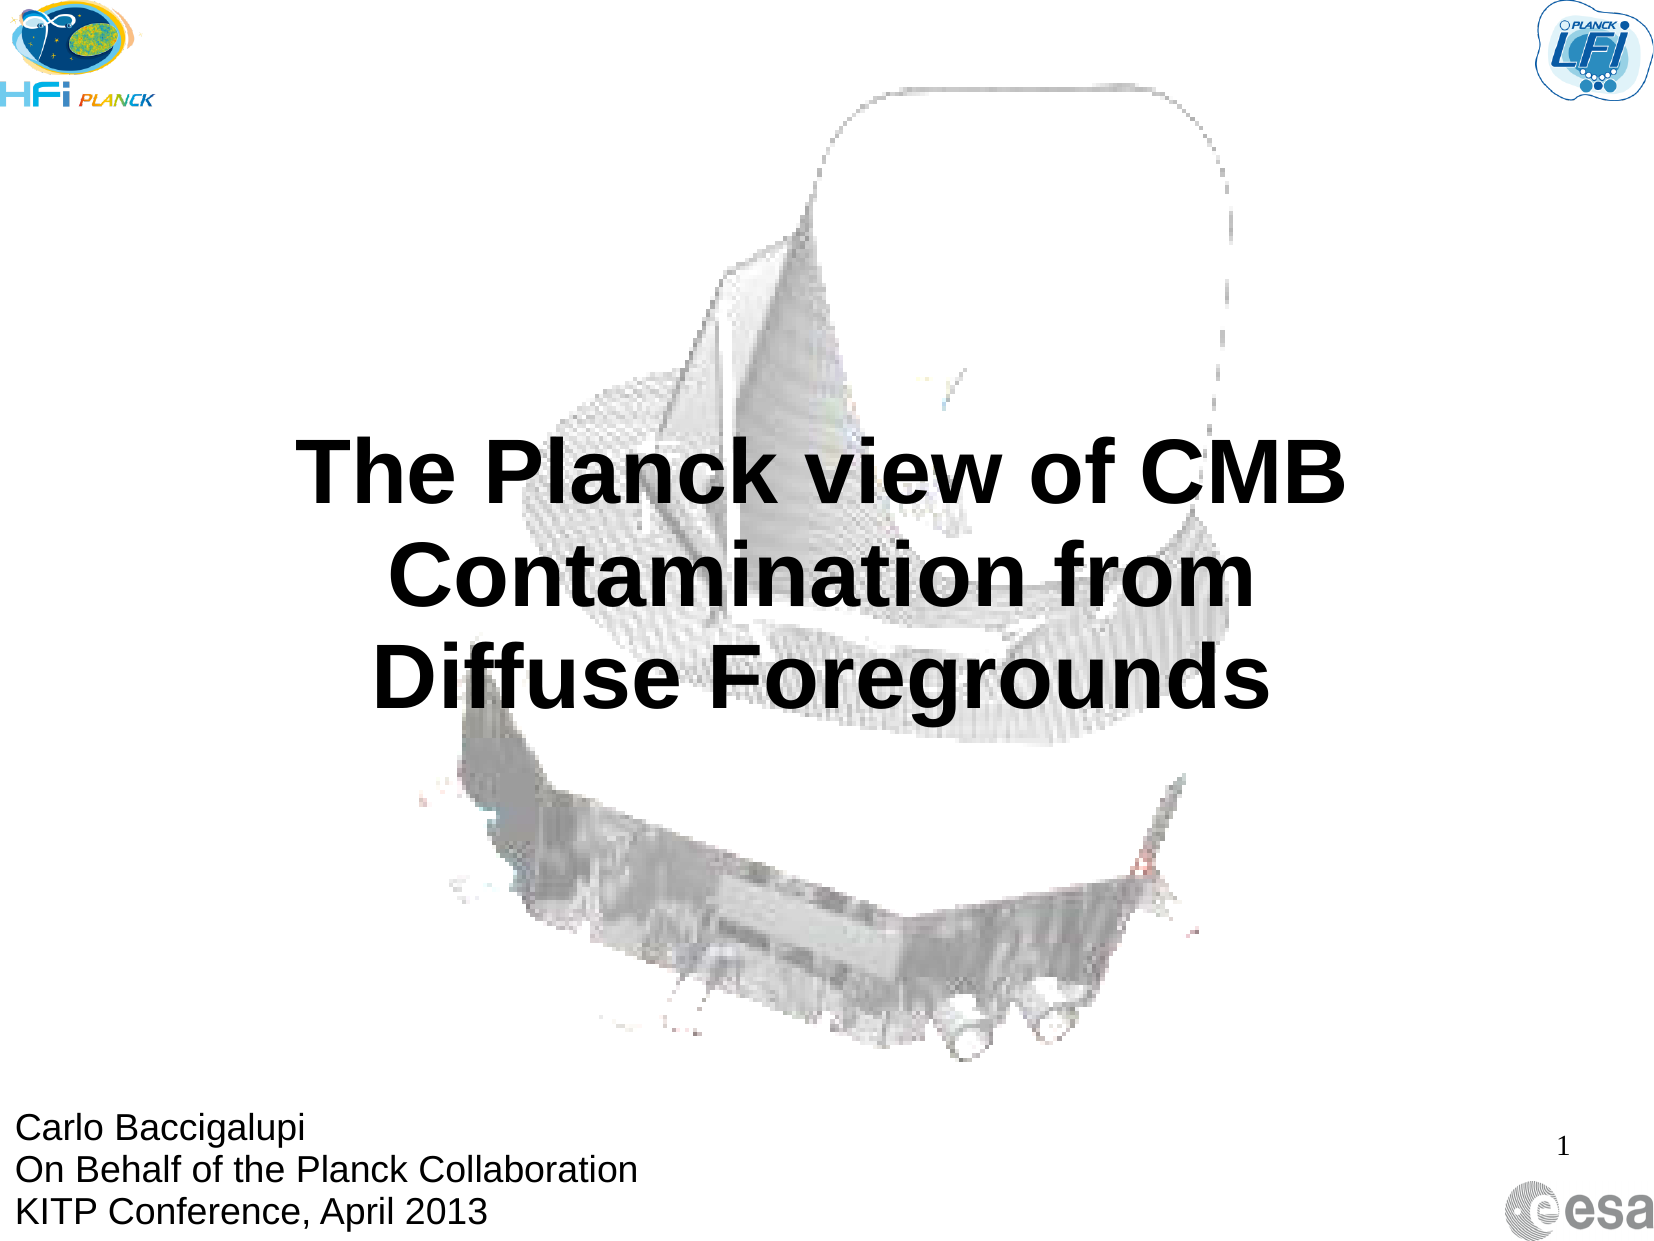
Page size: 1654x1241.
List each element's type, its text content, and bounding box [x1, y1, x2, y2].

text_box The Planck view of CMB Contamination from Diffuse Foregrounds [280, 413, 1374, 736]
text_box Carlo Baccigalupi On Behalf of the Planck Collaboration KITP Conference, April 2013 [0, 1099, 709, 1241]
picture [398, 736, 1255, 1123]
picture [0, 0, 156, 108]
picture [1535, 0, 1654, 101]
picture [398, 58, 1255, 413]
picture [1505, 1181, 1654, 1241]
